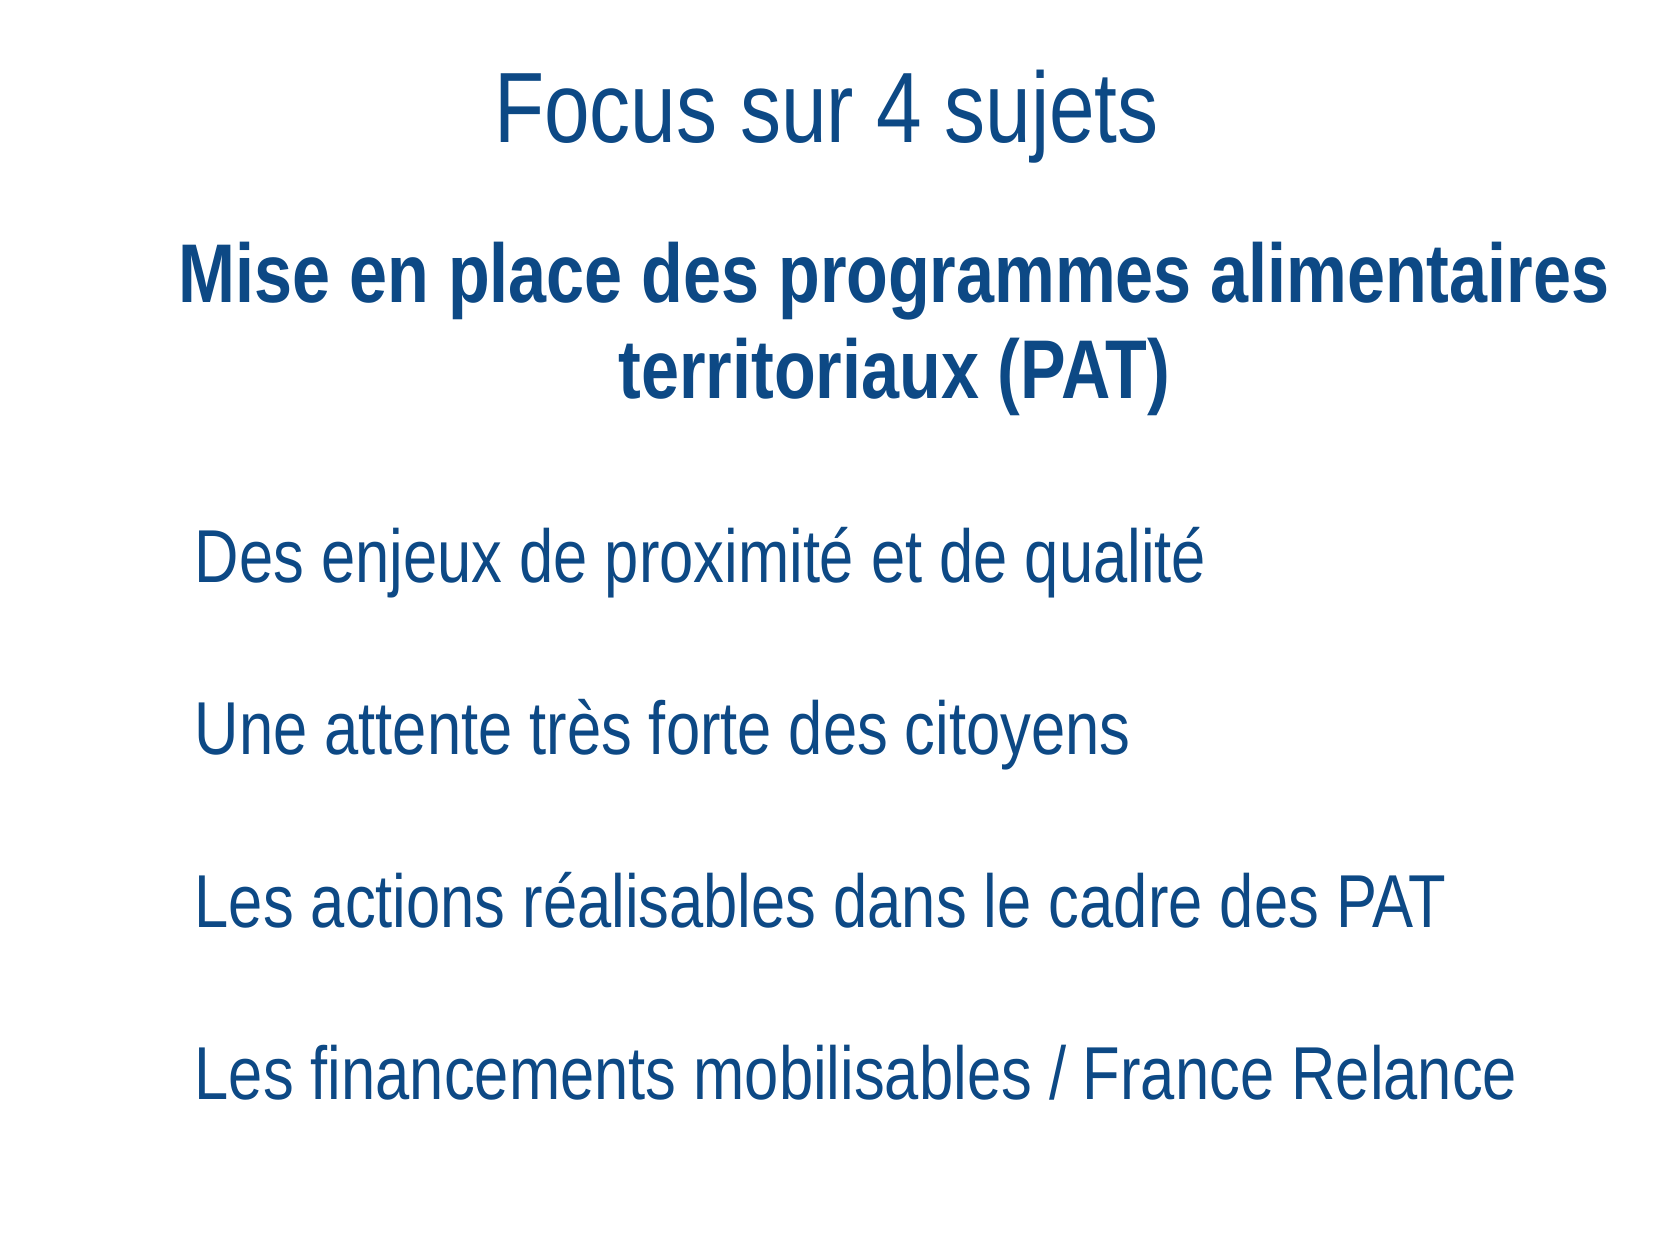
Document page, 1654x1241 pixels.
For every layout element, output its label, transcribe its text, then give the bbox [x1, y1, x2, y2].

list Mise en place des programmes alimentaires territoriaux (PAT) Des enjeux de proximité et de qualité Une attente très forte des citoyens Les actions réalisables dans le cadre des PAT Les financements mobilisables / France Relance [159, 224, 1630, 1241]
title Focus sur 4 sujets [82, 49, 1571, 165]
